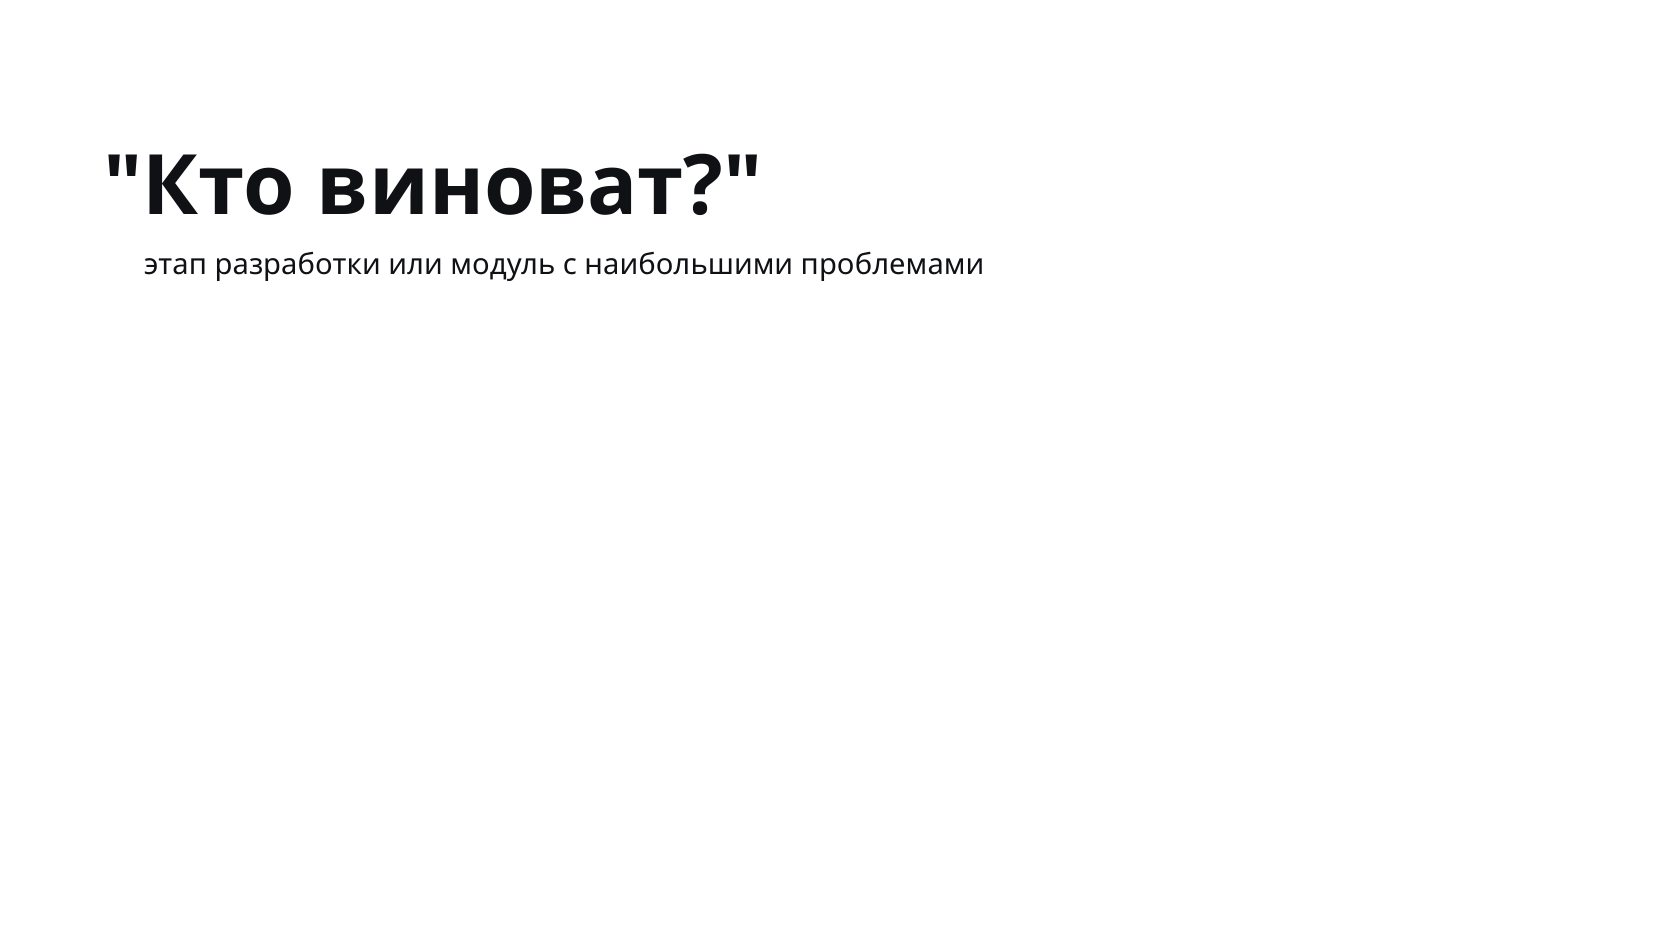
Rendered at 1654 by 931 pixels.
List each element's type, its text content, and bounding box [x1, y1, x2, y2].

text_box этап разработки или модуль с наибольшими проблемами [129, 236, 1093, 286]
text_box "Кто виноват?" [88, 118, 1063, 425]
